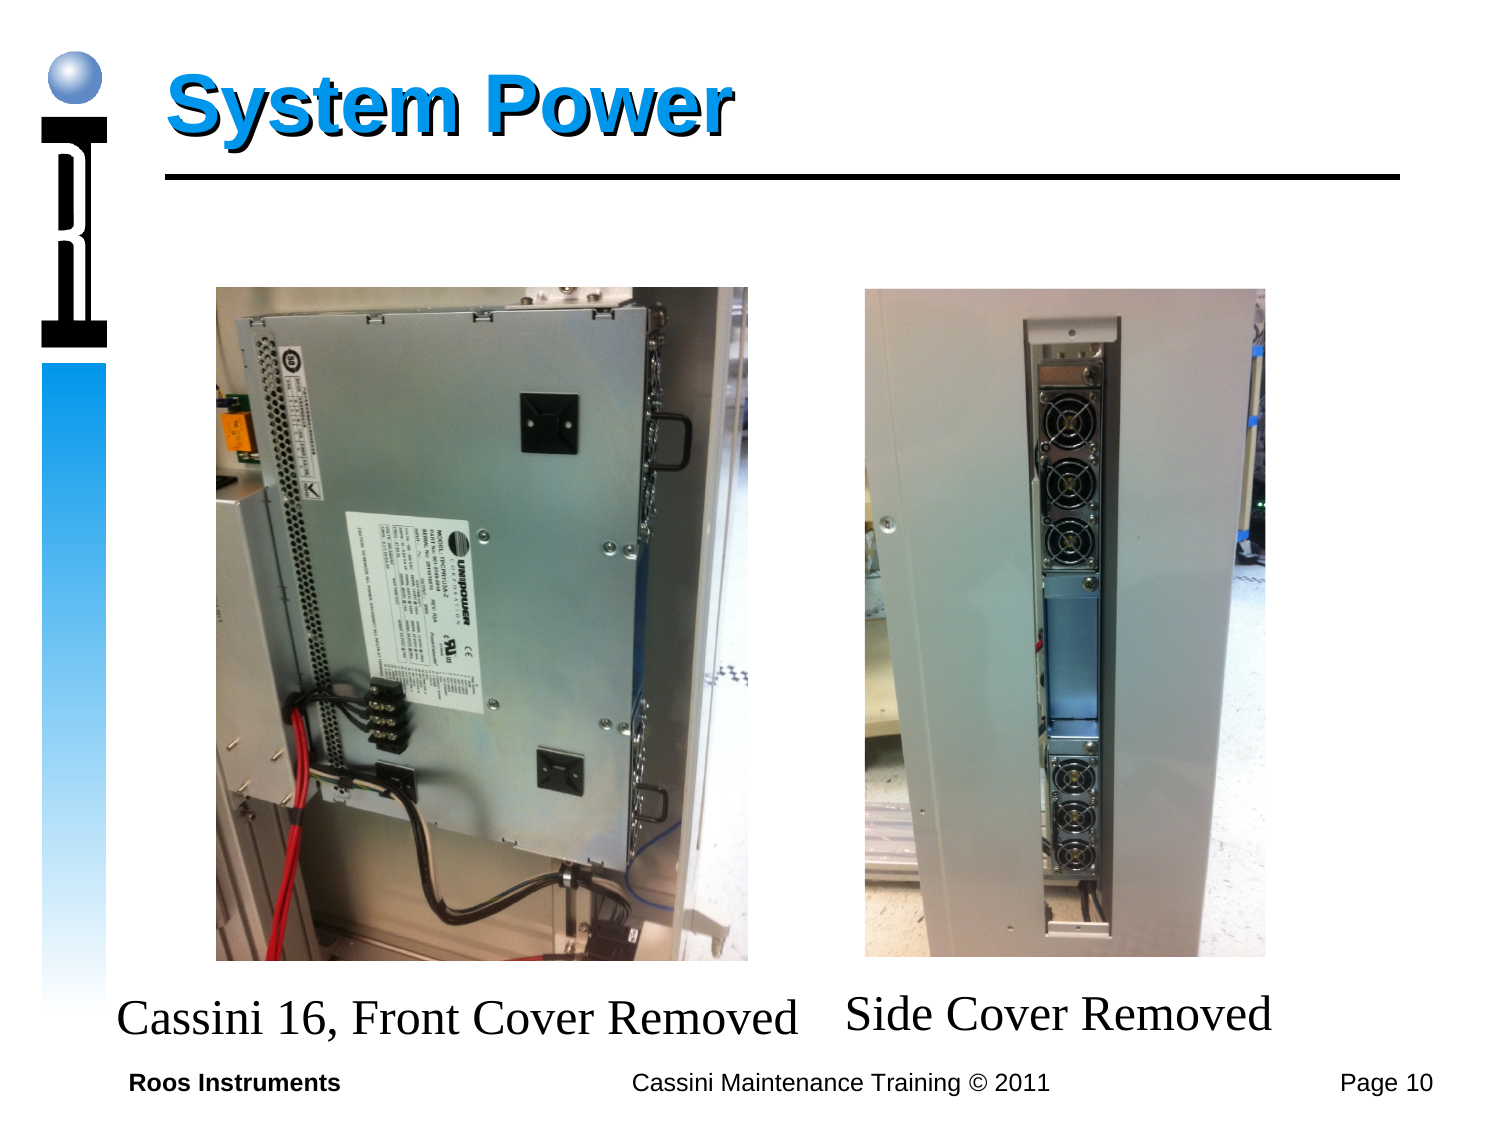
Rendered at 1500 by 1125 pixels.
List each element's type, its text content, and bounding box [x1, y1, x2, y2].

picture [215, 287, 748, 961]
text_box Cassini 16, Front Cover Removed [116, 987, 799, 1044]
title System Power [165, 44, 1411, 150]
text_box Side Cover Removed [844, 983, 1273, 1040]
picture [864, 288, 1266, 957]
